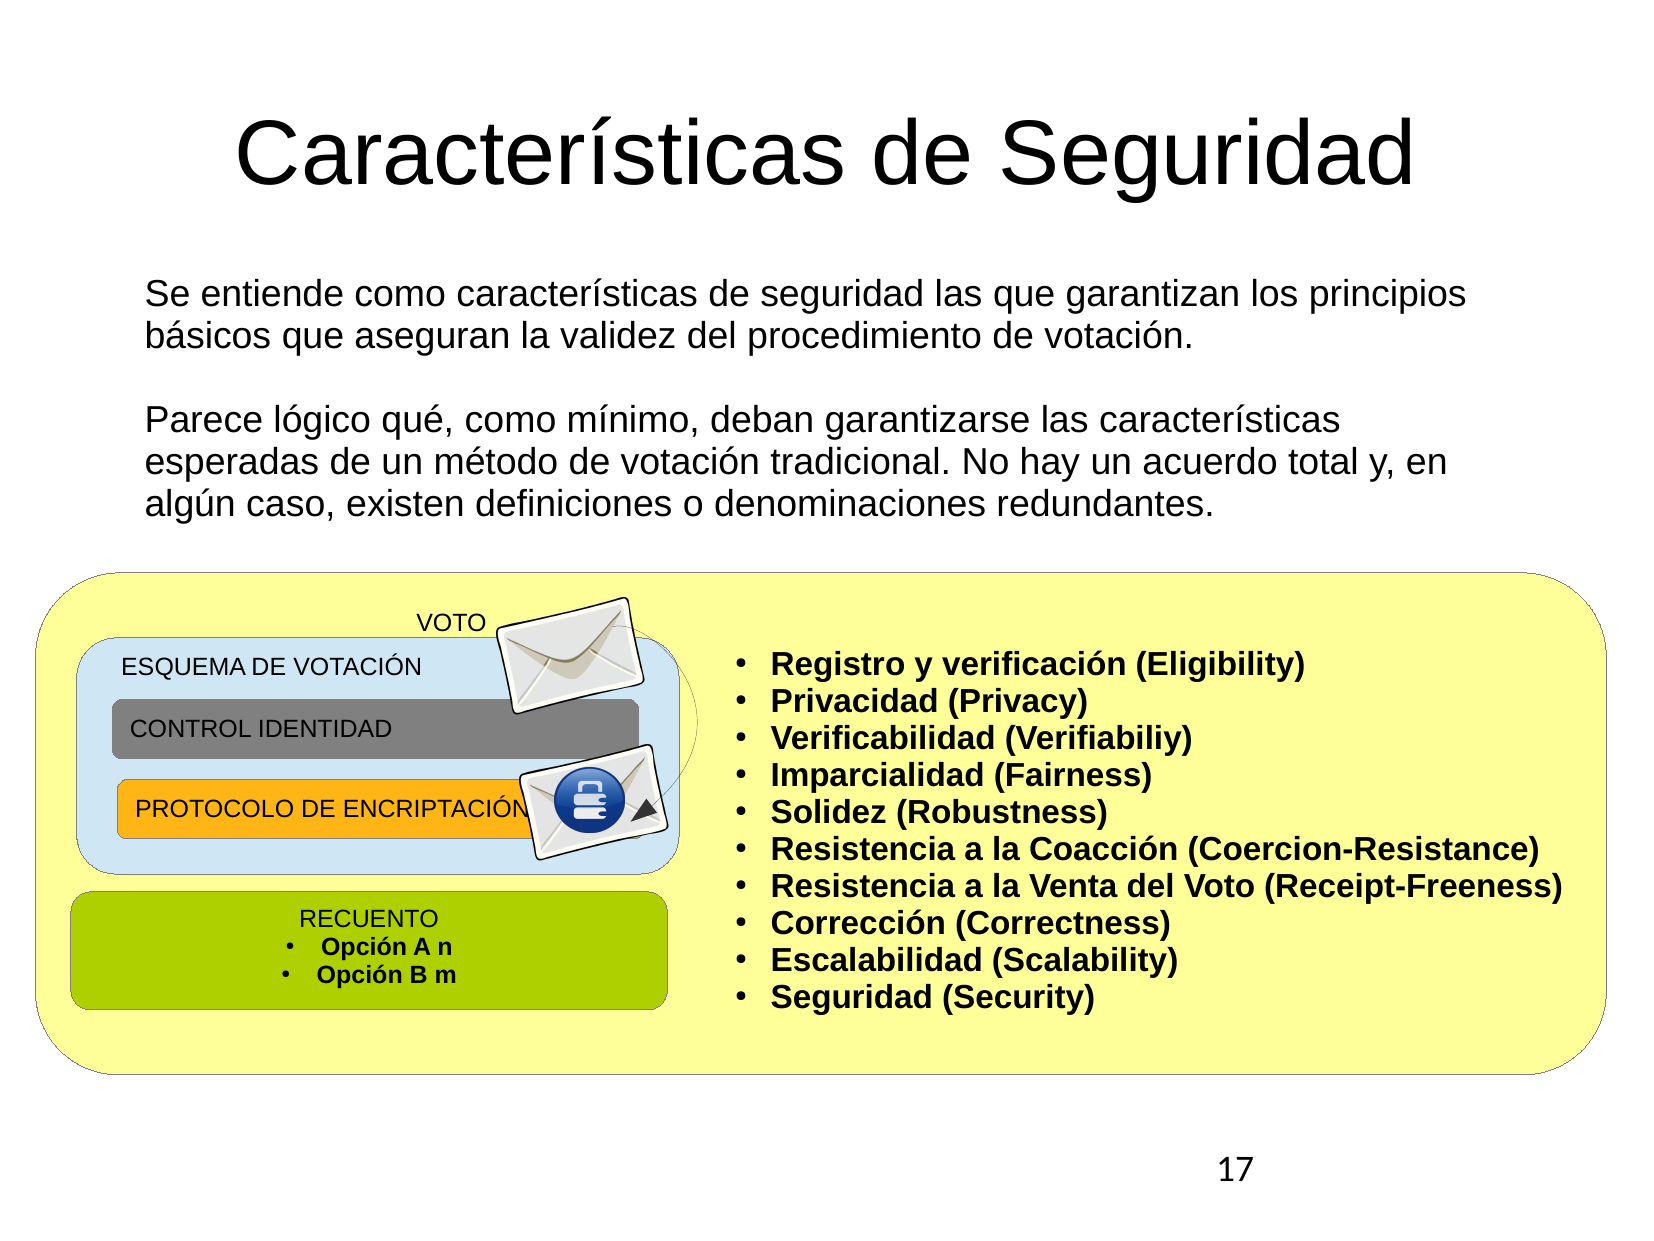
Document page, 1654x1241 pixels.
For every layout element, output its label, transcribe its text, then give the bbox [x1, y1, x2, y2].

text_box <número> [1201, 1136, 1588, 1203]
picture [519, 744, 669, 861]
text_box PROTOCOLO DE ENCRIPTACIÓN [117, 779, 519, 839]
text_box VOTO [401, 601, 496, 656]
text_box ESQUEMA DE VOTACIÓN [106, 645, 466, 700]
text_box [35, 572, 1605, 1075]
text_box Registro y verificación (Eligibility) Privacidad (Privacy) Verificabilidad (Verifiabiliy) Imparcialidad (Fairness) Solidez (Robustness) Resistencia a la Coacción (Coercion-Resistance) Resistencia a la Venta del Voto (Receipt-Freeness) Corrección (Correctness) Escalabilidad (Scalability) Seguridad (Security) [720, 637, 1654, 1036]
text_box RECUENTO Opción A n Opción B m [70, 891, 668, 1010]
picture [496, 597, 645, 715]
text_box Se entiende como características de seguridad las que garantizan los principios básicos que aseguran la validez del procedimiento de votación. Parece lógico qué, como mínimo, deban garantizarse las características esperadas de un método de votación tradicional. No hay un acuerdo total y, en algún caso, existen definiciones o denominaciones redundantes. [129, 264, 1512, 532]
text_box CONTROL IDENTIDAD [112, 699, 639, 759]
title Características de Seguridad [82, 49, 1571, 257]
